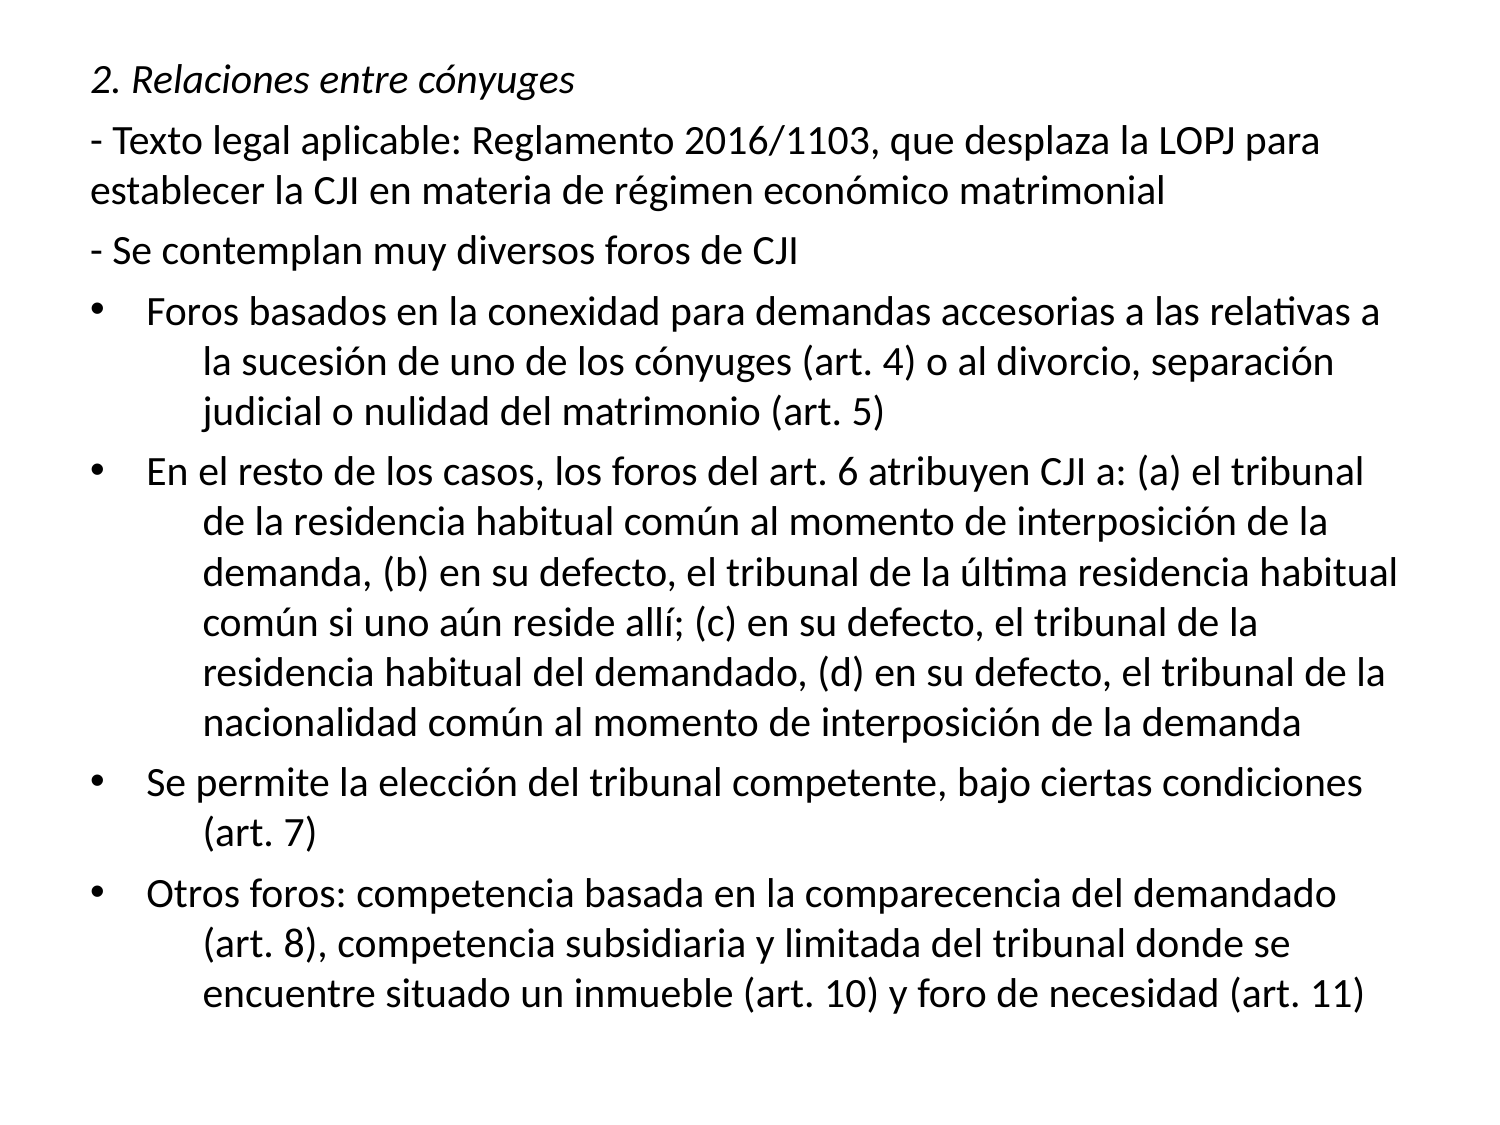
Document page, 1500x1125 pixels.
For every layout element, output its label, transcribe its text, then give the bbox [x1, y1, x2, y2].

list 2. Relaciones entre cónyuges - Texto legal aplicable: Reglamento 2016/1103, que desplaza la LOPJ para establecer la CJI en materia de régimen económico matrimonial - Se contemplan muy diversos foros de CJI Foros basados en la conexidad para demandas accesorias a las relativas a la sucesión de uno de los cónyuges (art. 4) o al divorcio, separación judicial o nulidad del matrimonio (art. 5) En el resto de los casos, los foros del art. 6 atribuyen CJI a: (a) el tribunal de la residencia habitual común al momento de interposición de la demanda, (b) en su defecto, el tribunal de la última residencia habitual común si uno aún reside allí; (c) en su defecto, el tribunal de la residencia habitual del demandado, (d) en su defecto, el tribunal de la nacionalidad común al momento de interposición de la demanda Se permite la elección del tribunal competente, bajo ciertas condiciones (art. 7) Otros foros: competencia basada en la comparecencia del demandado (art. 8), competencia subsidiaria y limitada del tribunal donde se encuentre situado un inmueble (art. 10) y foro de necesidad (art. 11) [75, 44, 1426, 1033]
